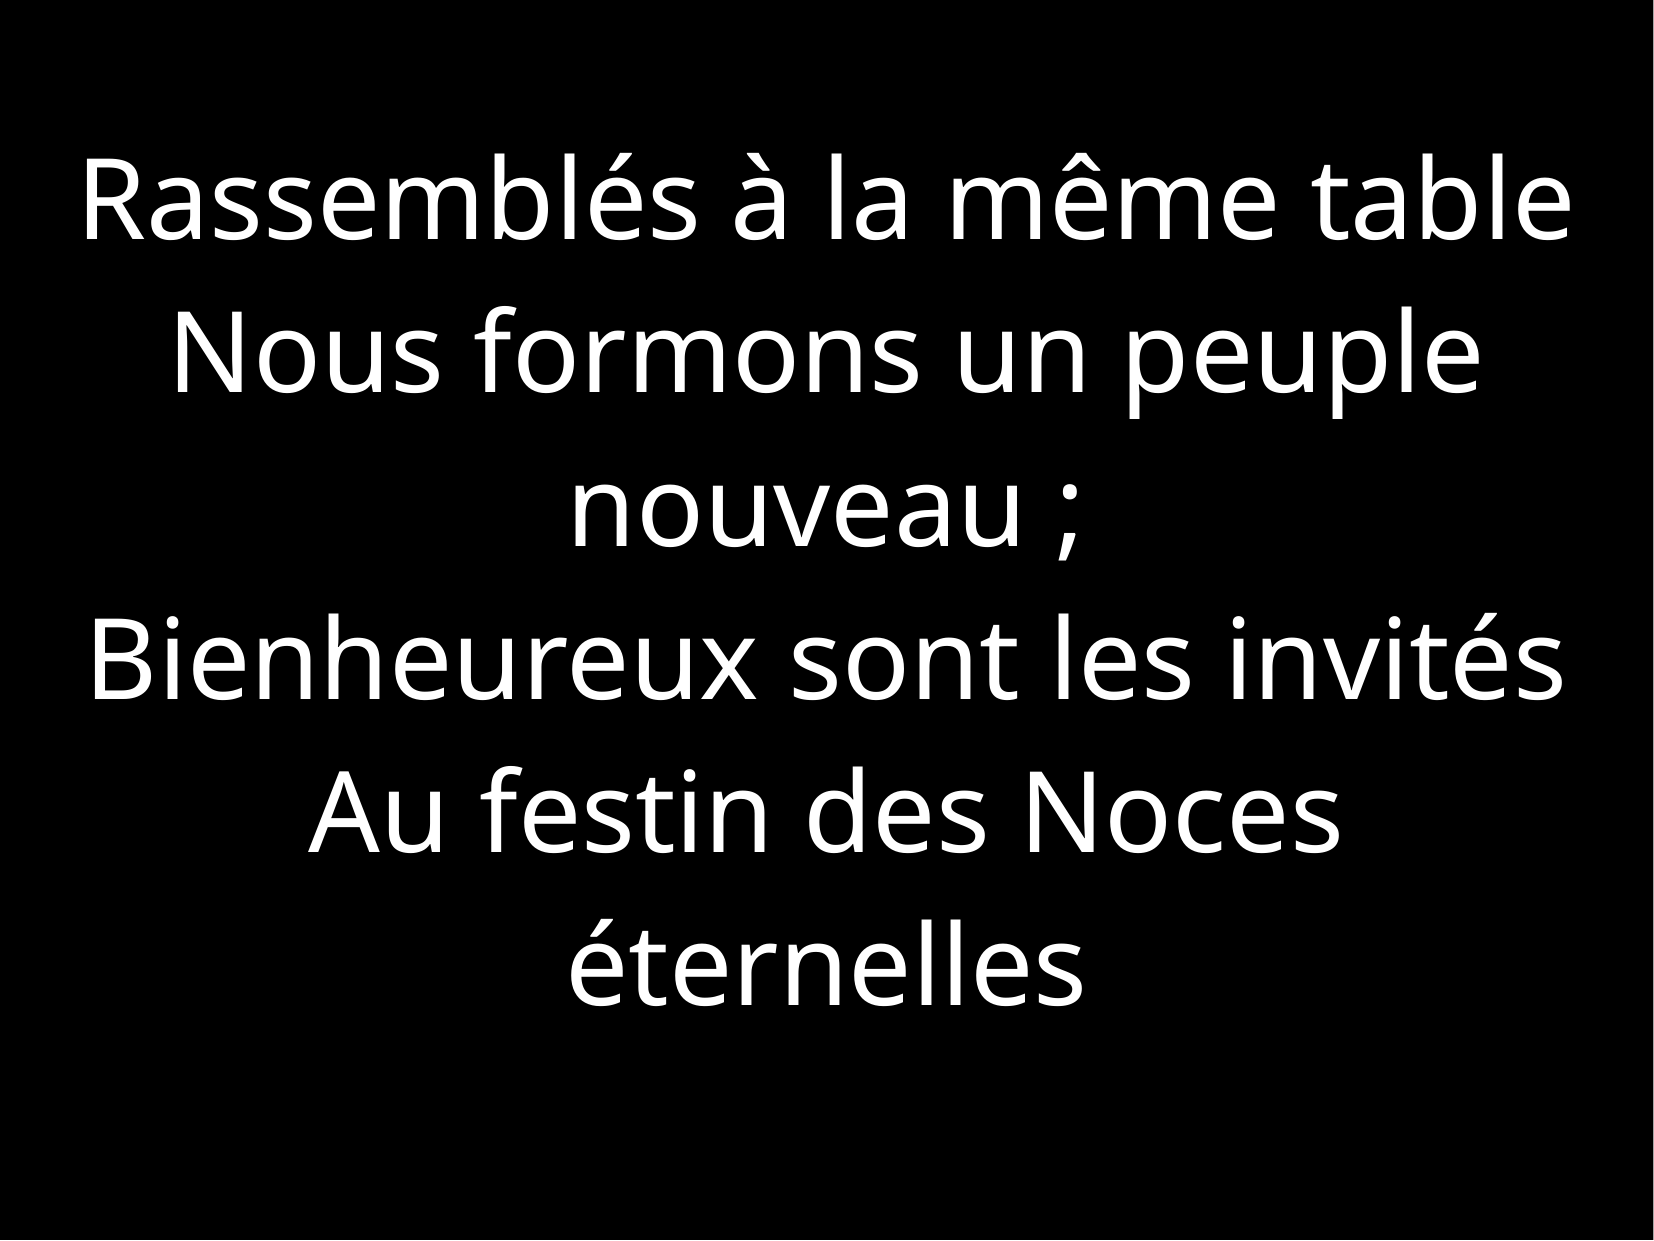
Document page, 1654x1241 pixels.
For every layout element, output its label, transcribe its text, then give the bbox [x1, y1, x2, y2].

subtitle Rassemblés à la même table Nous formons un peuple nouveau ; Bienheureux sont les invités Au festin des Noces éternelles [35, 0, 1619, 1207]
